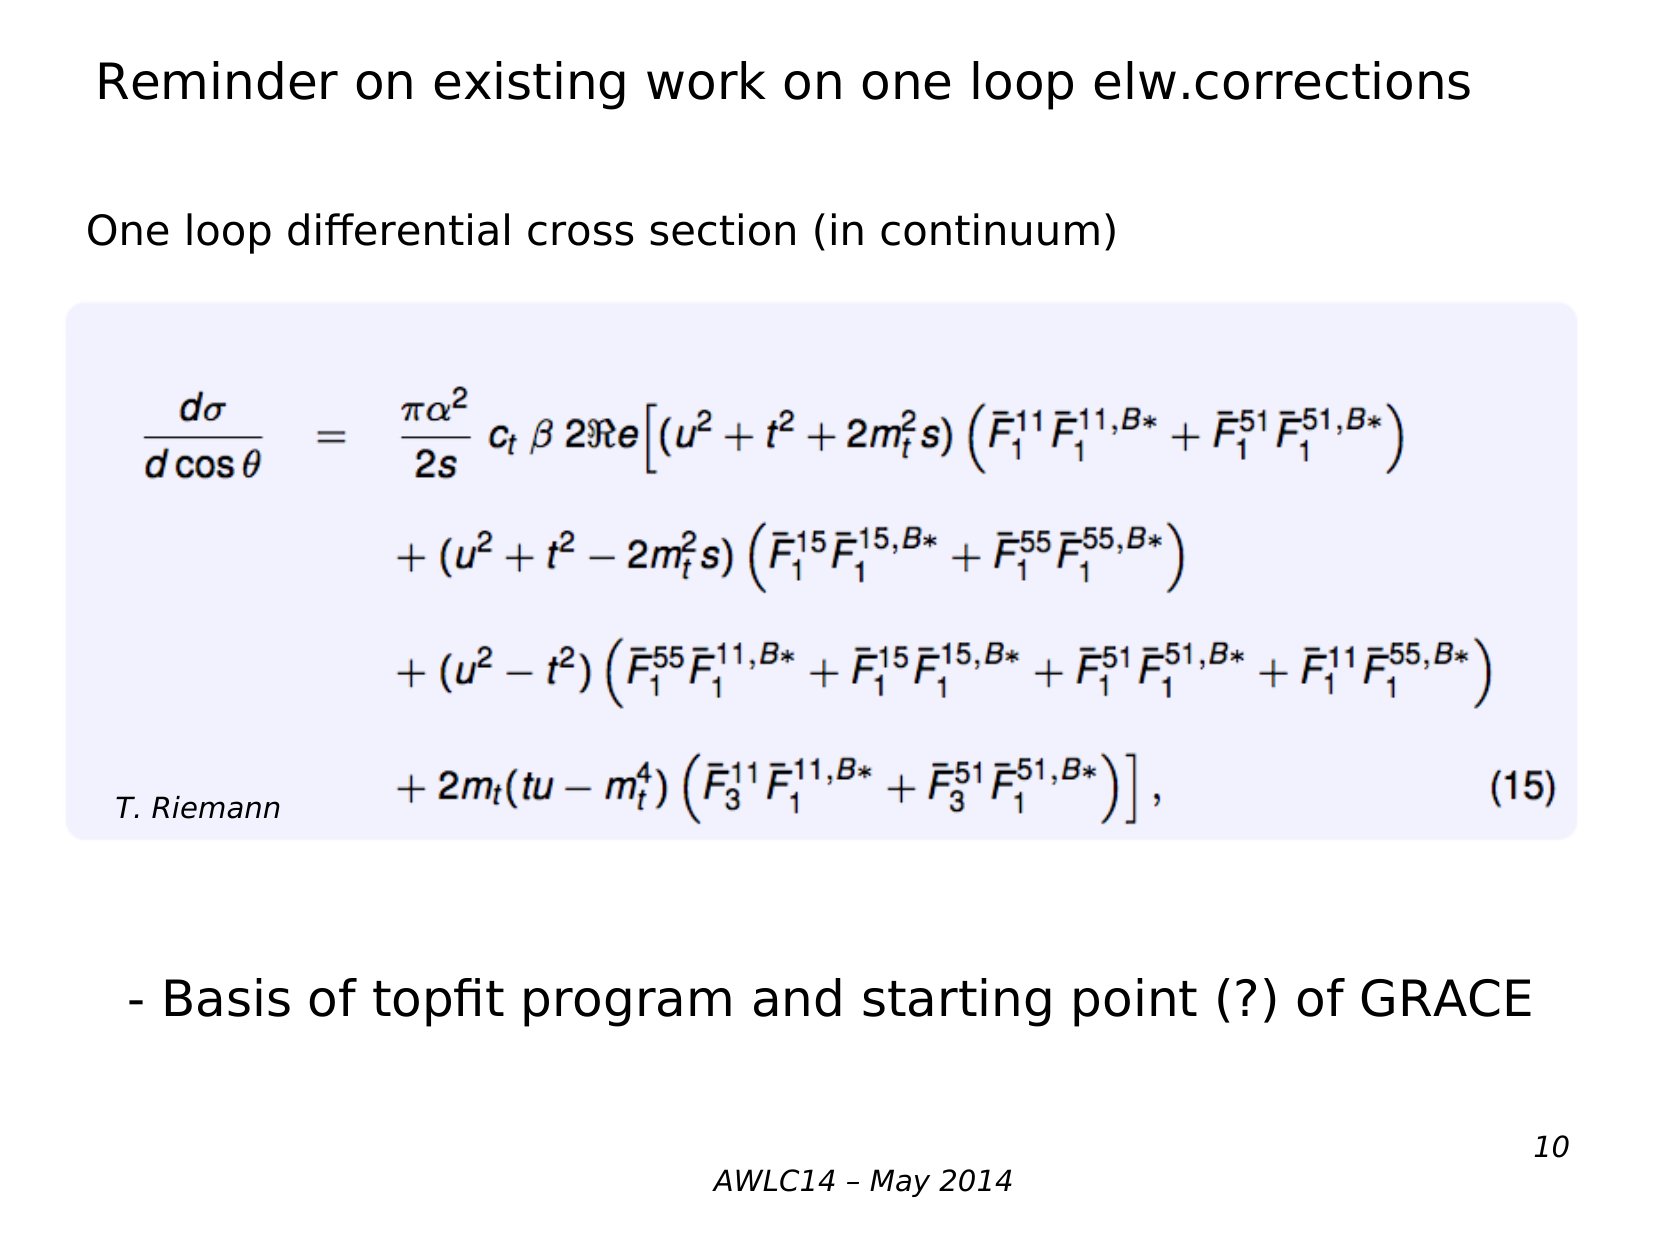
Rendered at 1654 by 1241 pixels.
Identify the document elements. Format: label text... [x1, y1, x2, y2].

text_box One loop differential cross section (in continuum) [71, 199, 1132, 263]
text_box Reminder on existing work on one loop elw.corrections [80, 45, 1479, 119]
text_box T. Riemann [100, 783, 293, 833]
picture [29, 268, 1638, 890]
text_box - Basis of topfit program and starting point (?) of GRACE [112, 962, 1576, 1036]
